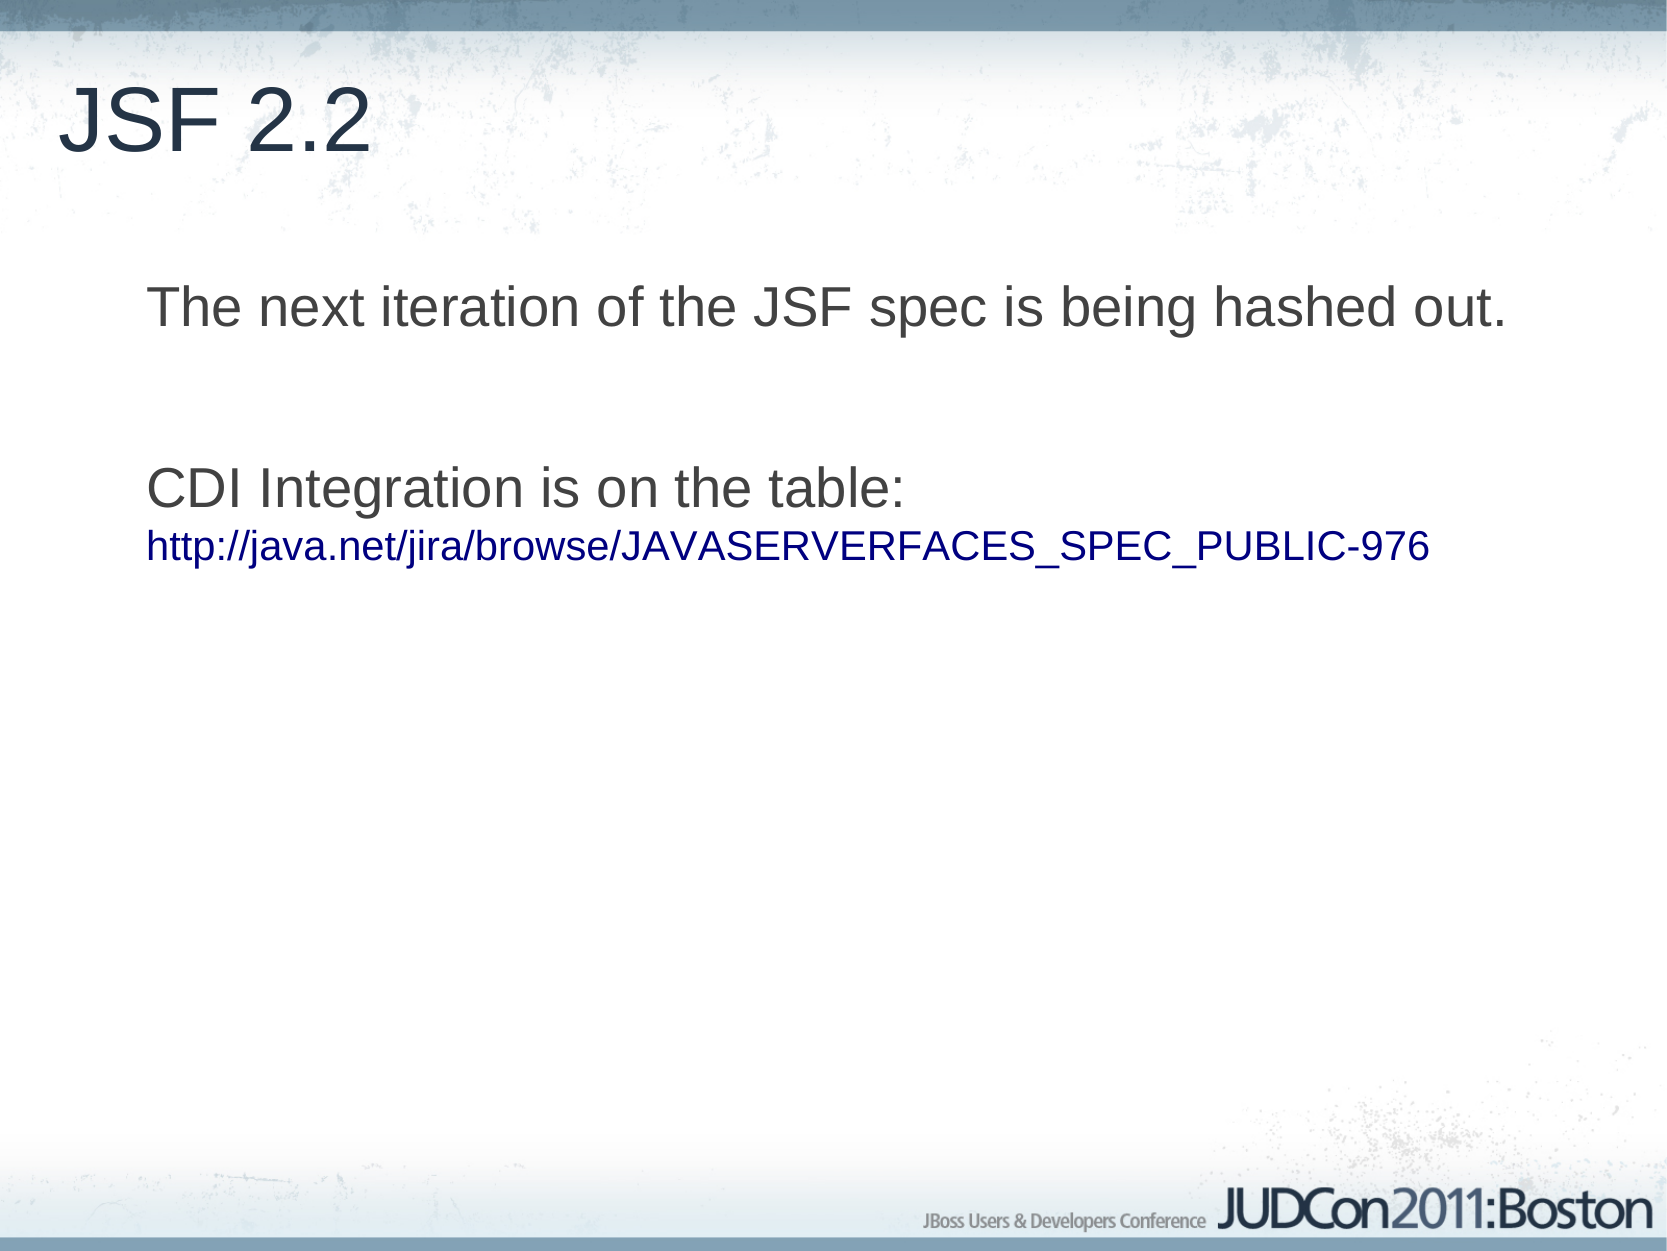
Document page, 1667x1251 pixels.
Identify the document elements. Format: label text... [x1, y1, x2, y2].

list The next iteration of the JSF spec is being hashed out. CDI Integration is on the table: http://java.net/jira/browse/JAVASERVERFACES_SPEC_PUBLIC-976 [75, 262, 1542, 1112]
title JSF 2.2 [43, 52, 1456, 178]
picture [0, 0, 1667, 1251]
